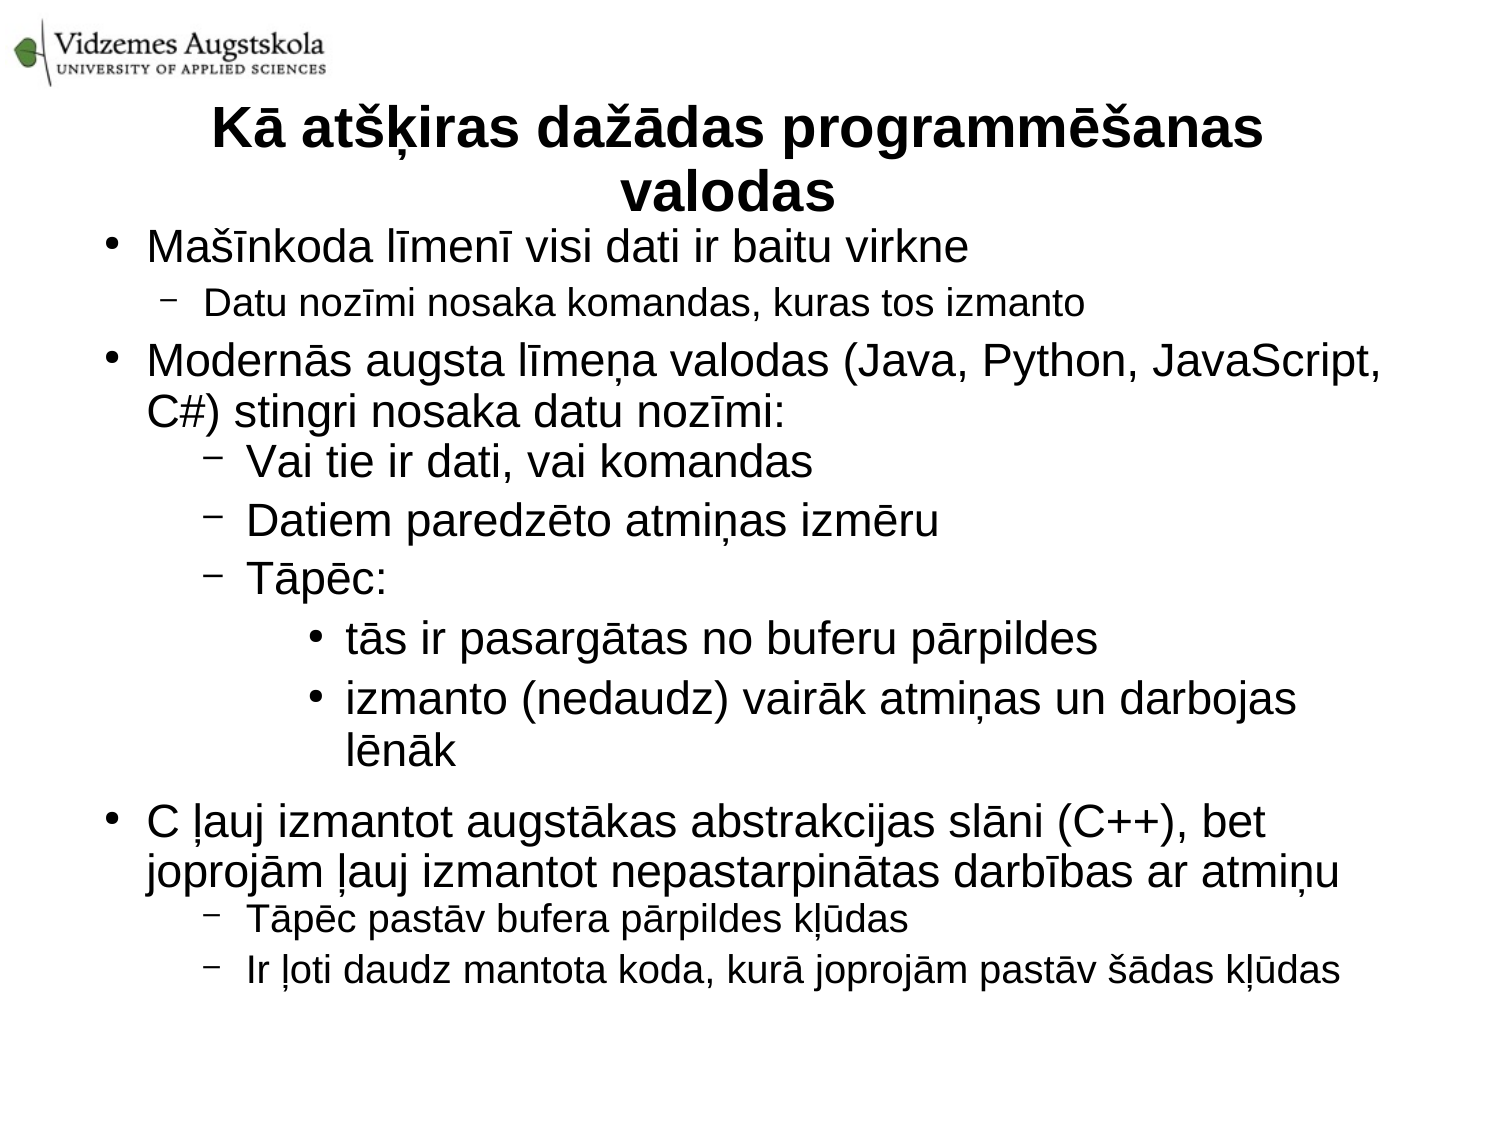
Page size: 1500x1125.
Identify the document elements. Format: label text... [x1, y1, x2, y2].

picture [5, 2, 334, 102]
list Mašīnkoda līmenī visi dati ir baitu virkne Datu nozīmi nosaka komandas, kuras tos izmanto Modernās augsta līmeņa valodas (Java, Python, JavaScript, C#) stingri nosaka datu nozīmi: Vai tie ir dati, vai komandas Datiem paredzēto atmiņas izmēru Tāpēc: tās ir pasargātas no buferu pārpildes izmanto (nedaudz) vairāk atmiņas un darbojas lēnāk C ļauj izmantot augstākas abstrakcijas slāni (C++), bet joprojām ļauj izmantot nepastarpinātas darbības ar atmiņu Tāpēc pastāv bufera pārpildes kļūdas Ir ļoti daudz mantota koda, kurā joprojām pastāv šādas kļūdas [74, 214, 1424, 1004]
title Kā atšķiras dažādas programmēšanas valodas [85, 87, 1372, 177]
